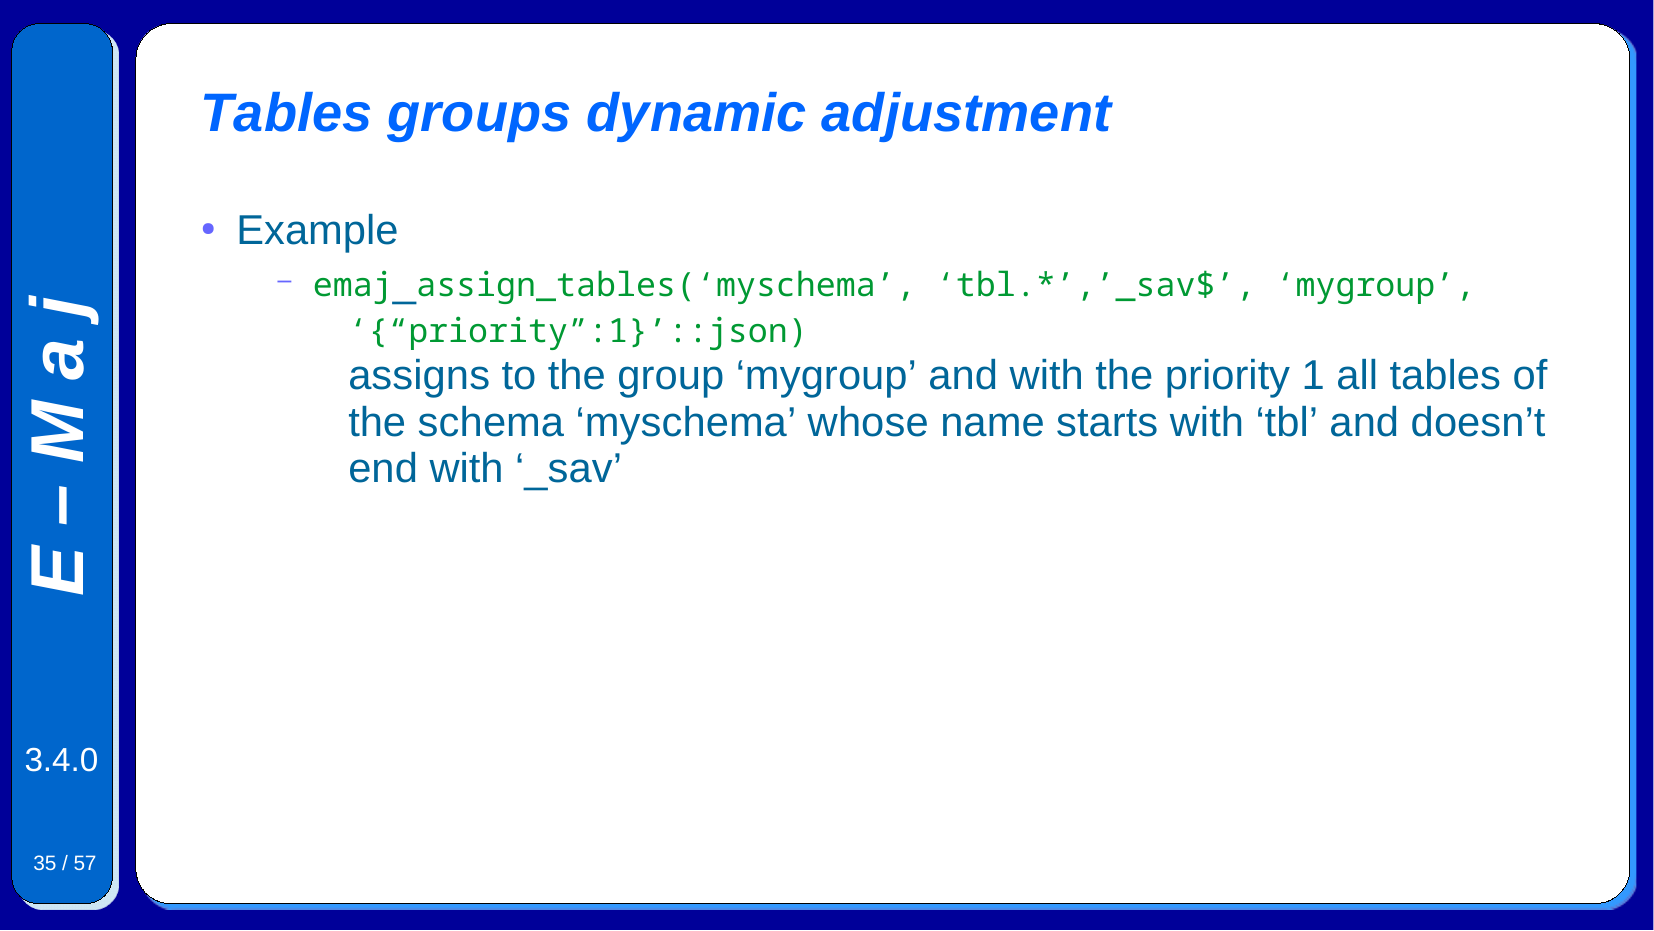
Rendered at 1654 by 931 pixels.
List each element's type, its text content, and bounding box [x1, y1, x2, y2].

list Example emaj_assign_tables(‘myschema’, ‘tbl.*’,’_sav$’, ‘mygroup’, ‘{“priority”:1}’::json) assigns to the group ‘mygroup’ and with the priority 1 all tables of the schema ‘myschema’ whose name starts with ‘tbl’ and doesn’t end with ‘_sav’ [177, 206, 1587, 829]
title Tables groups dynamic adjustment [200, 34, 1575, 191]
